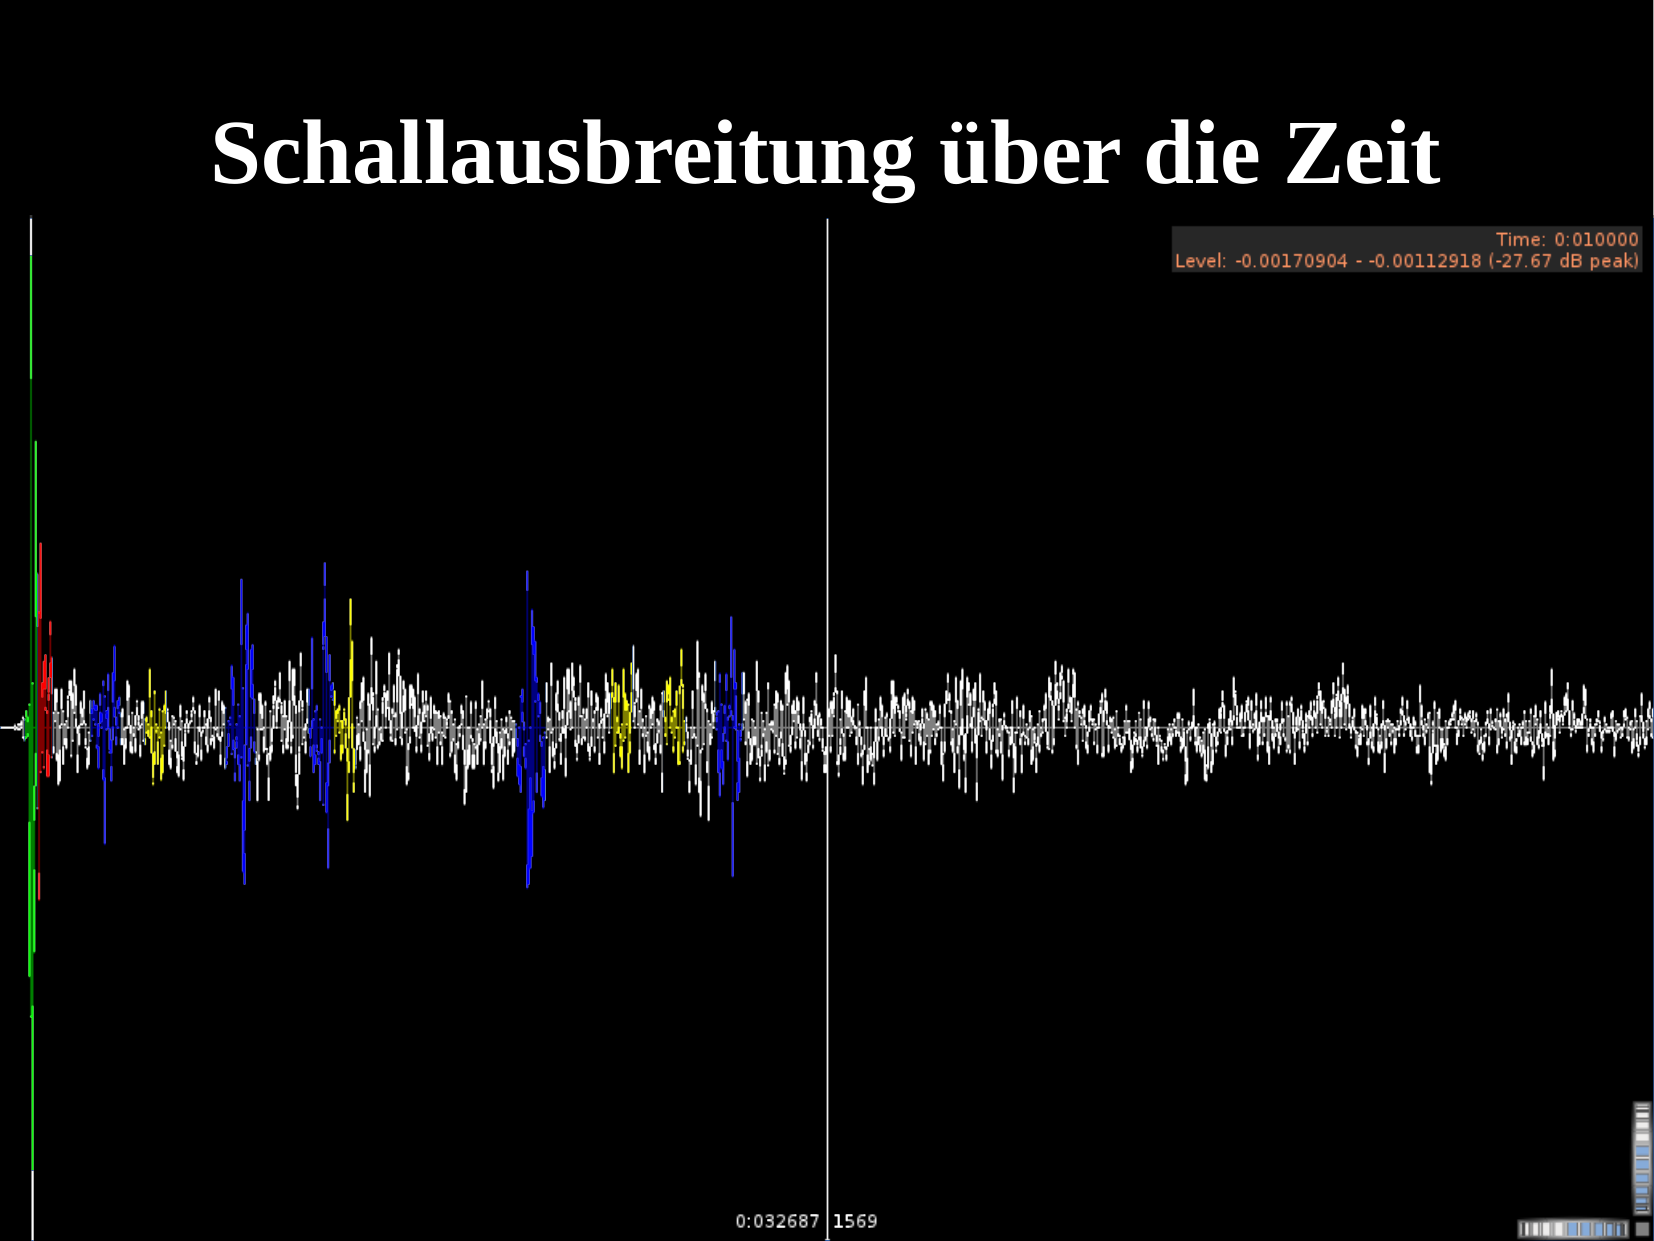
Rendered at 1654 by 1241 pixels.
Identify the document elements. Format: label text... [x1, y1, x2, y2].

title Schallausbreitung über die Zeit [82, 49, 1571, 215]
picture [0, 215, 1654, 1241]
